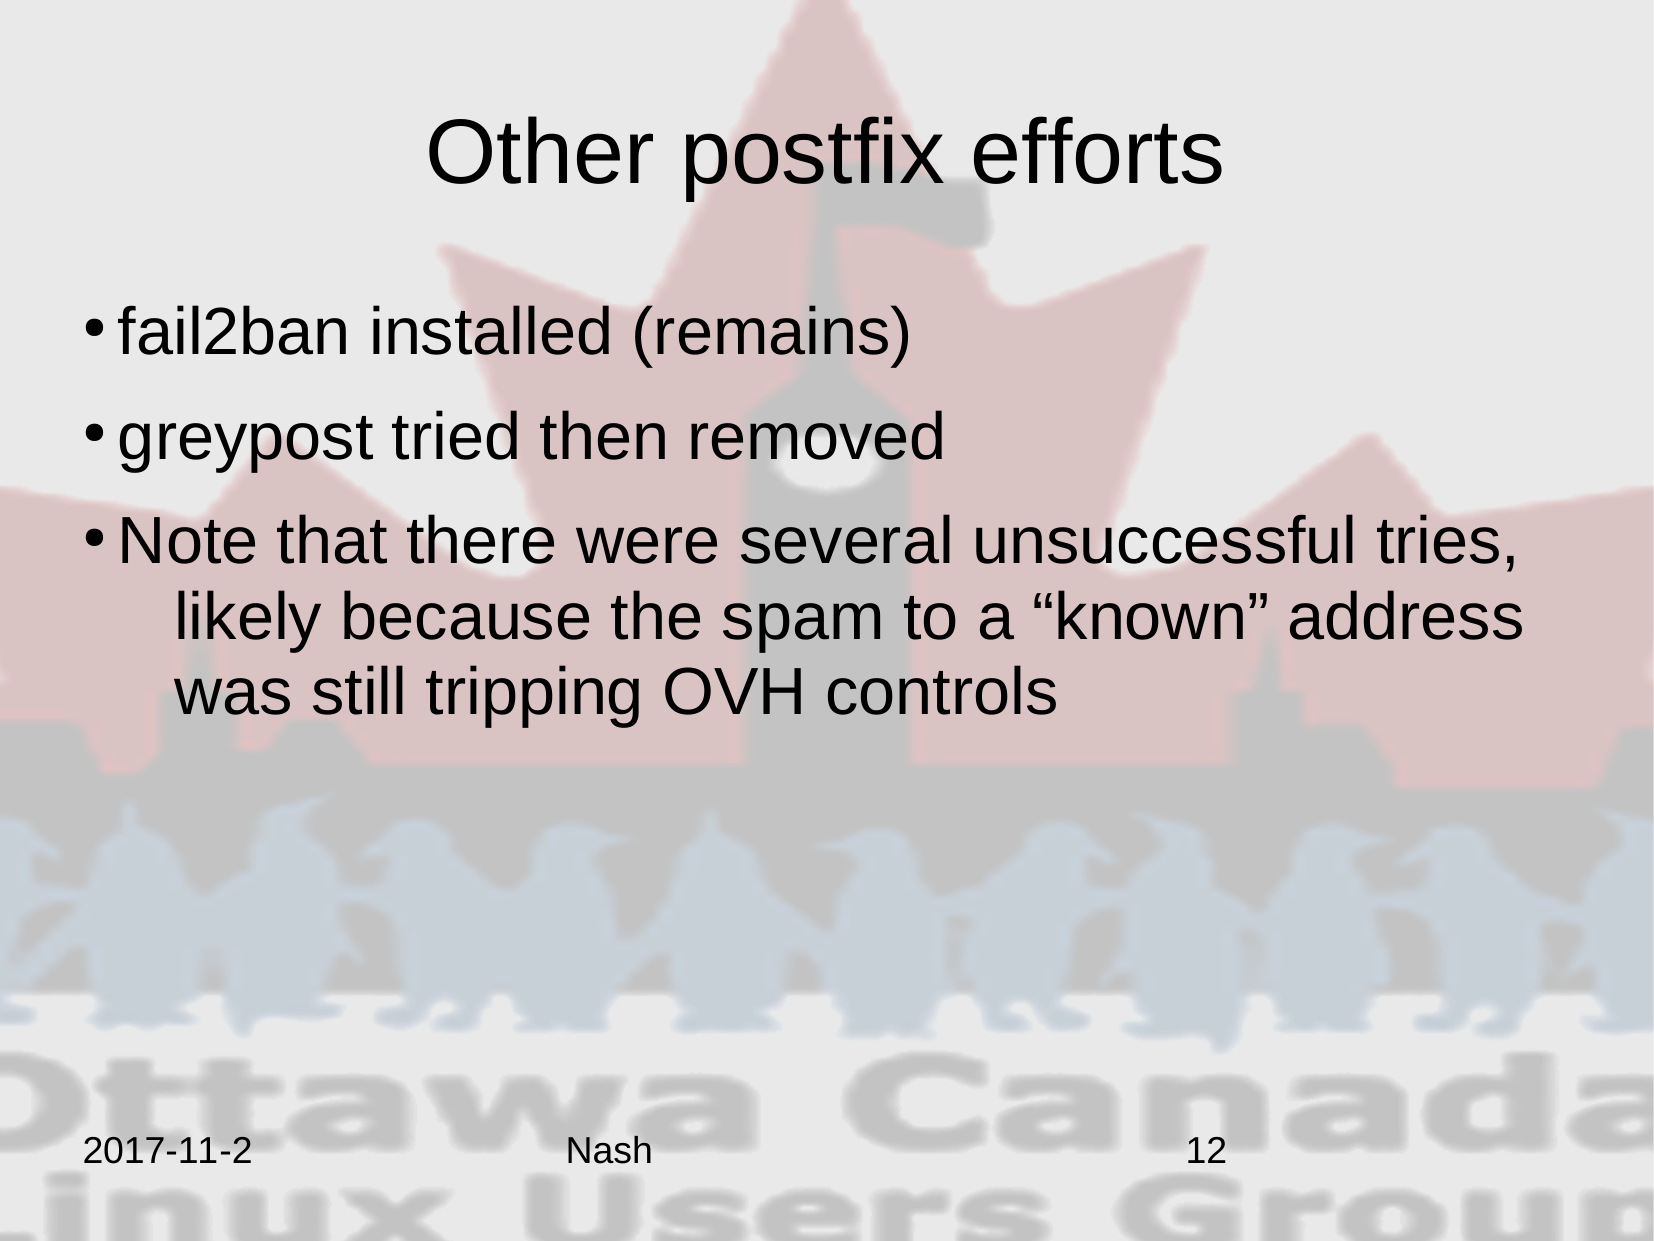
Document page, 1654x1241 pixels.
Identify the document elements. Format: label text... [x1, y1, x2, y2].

list fail2ban installed (remains) greypost tried then removed Note that there were several unsuccessful tries, likely because the spam to a “known” address was still tripping OVH controls [82, 290, 1570, 1009]
picture [0, 0, 1654, 1241]
title Other postfix efforts [82, 49, 1570, 256]
